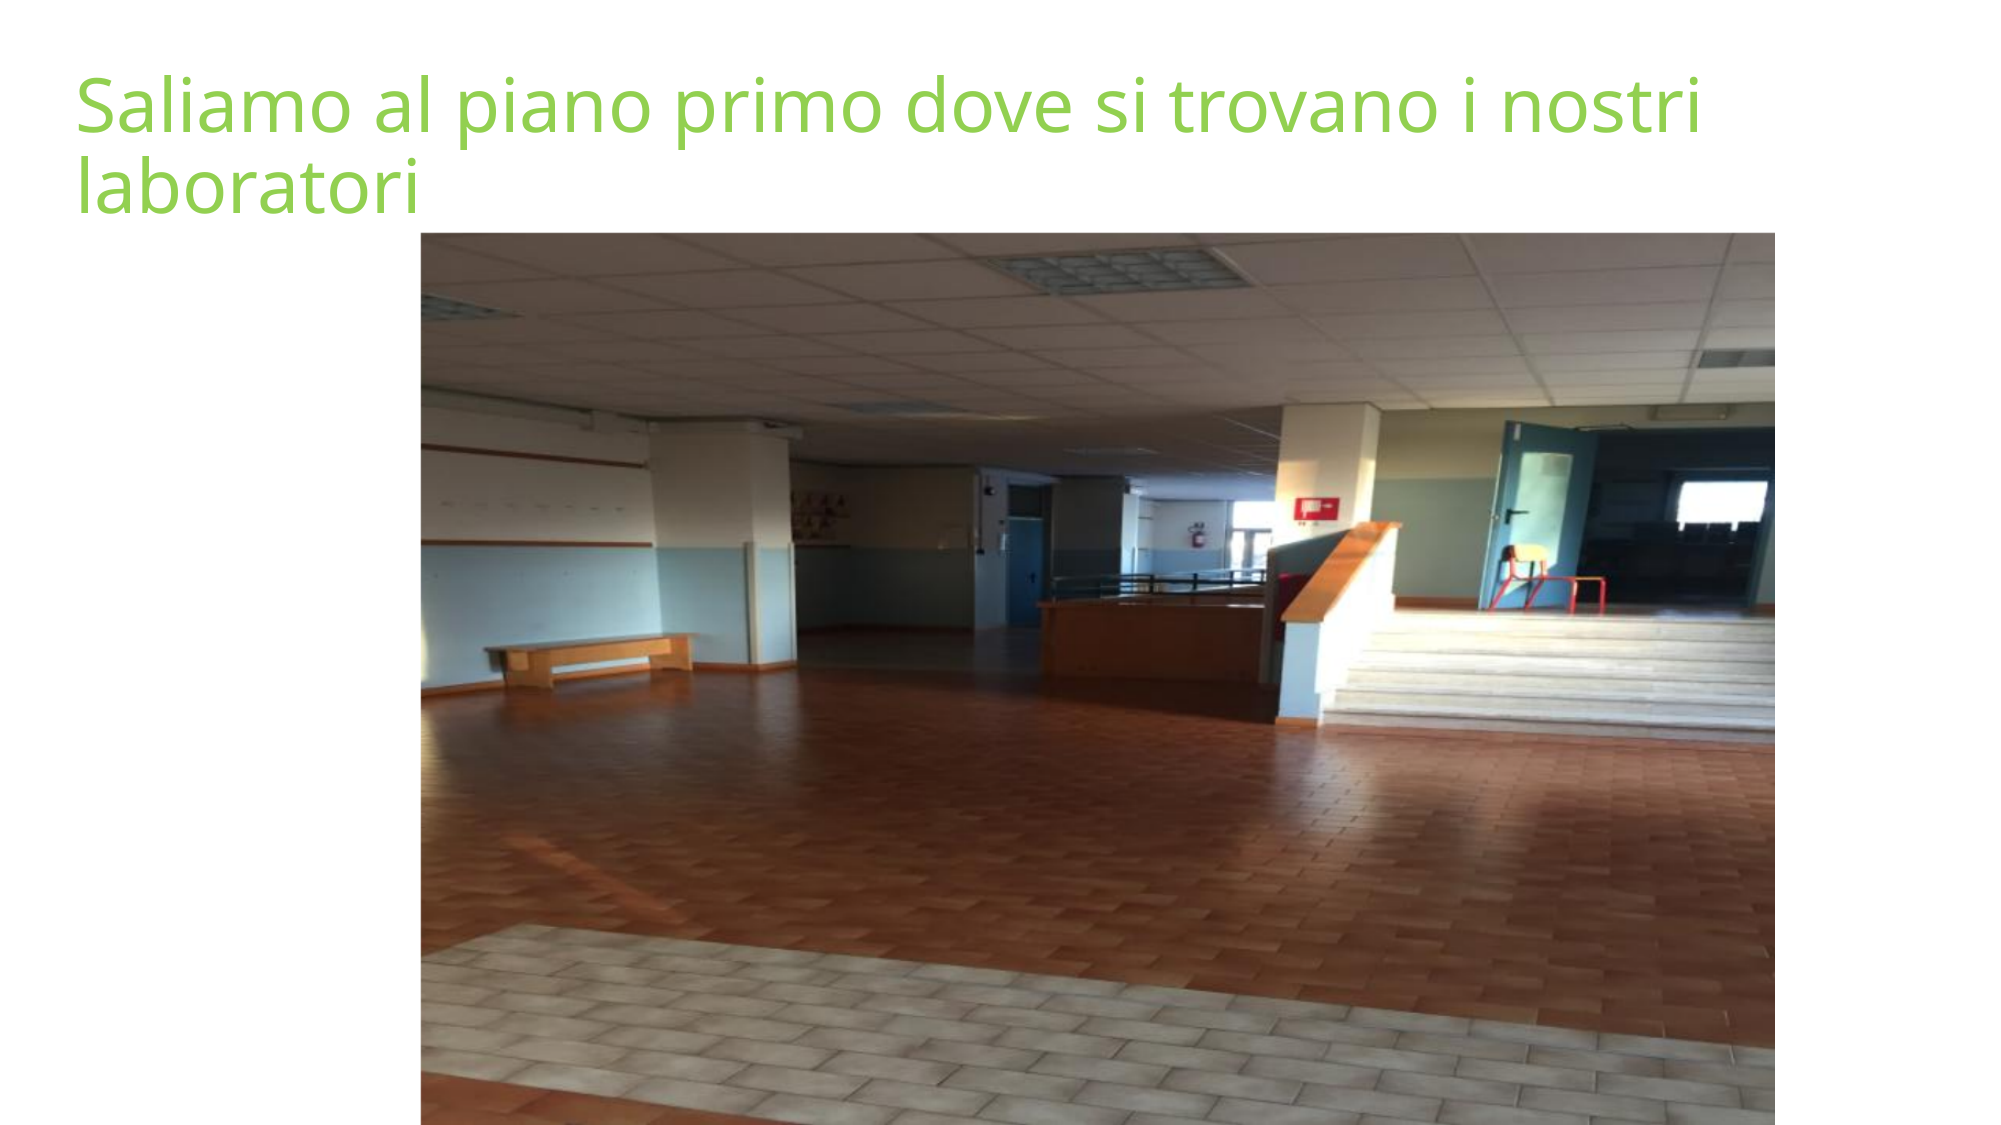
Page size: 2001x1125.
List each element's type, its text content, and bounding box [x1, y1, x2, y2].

title Saliamo al piano primo dove si trovano i nostri laboratori [60, 59, 1863, 233]
picture [420, 232, 1775, 1125]
